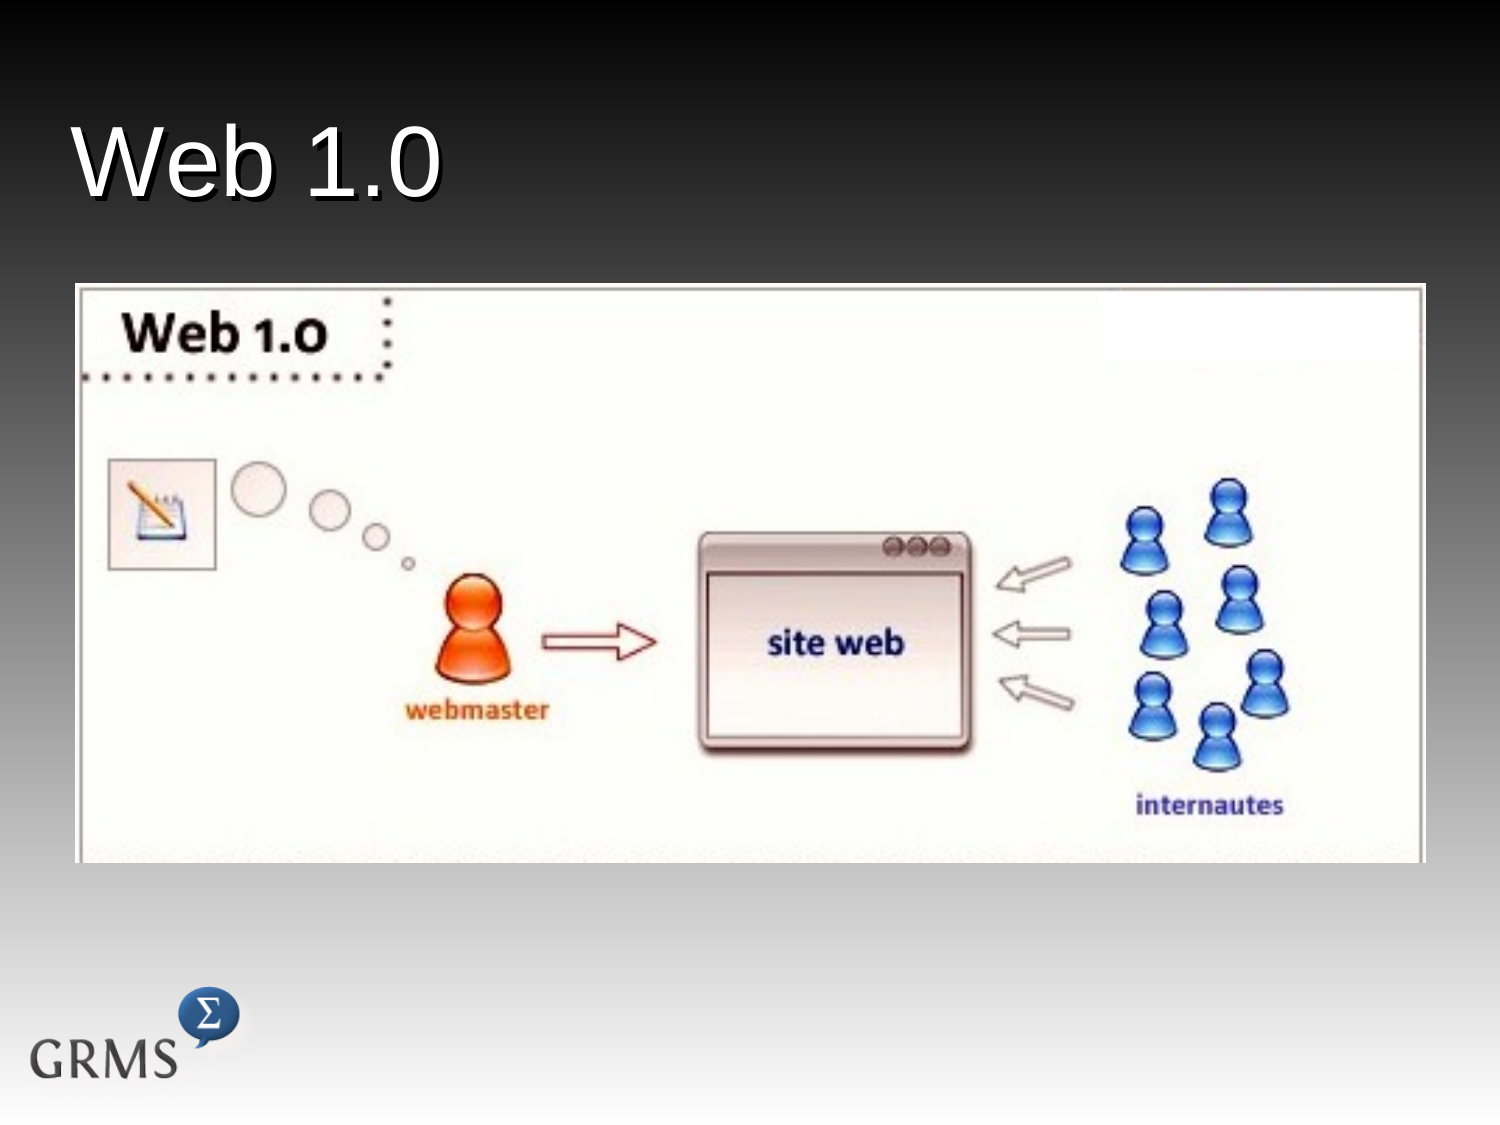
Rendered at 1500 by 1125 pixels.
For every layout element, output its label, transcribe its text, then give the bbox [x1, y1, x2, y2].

picture [75, 283, 1426, 863]
title Web 1.0 [70, 59, 1441, 260]
picture [16, 974, 267, 1107]
